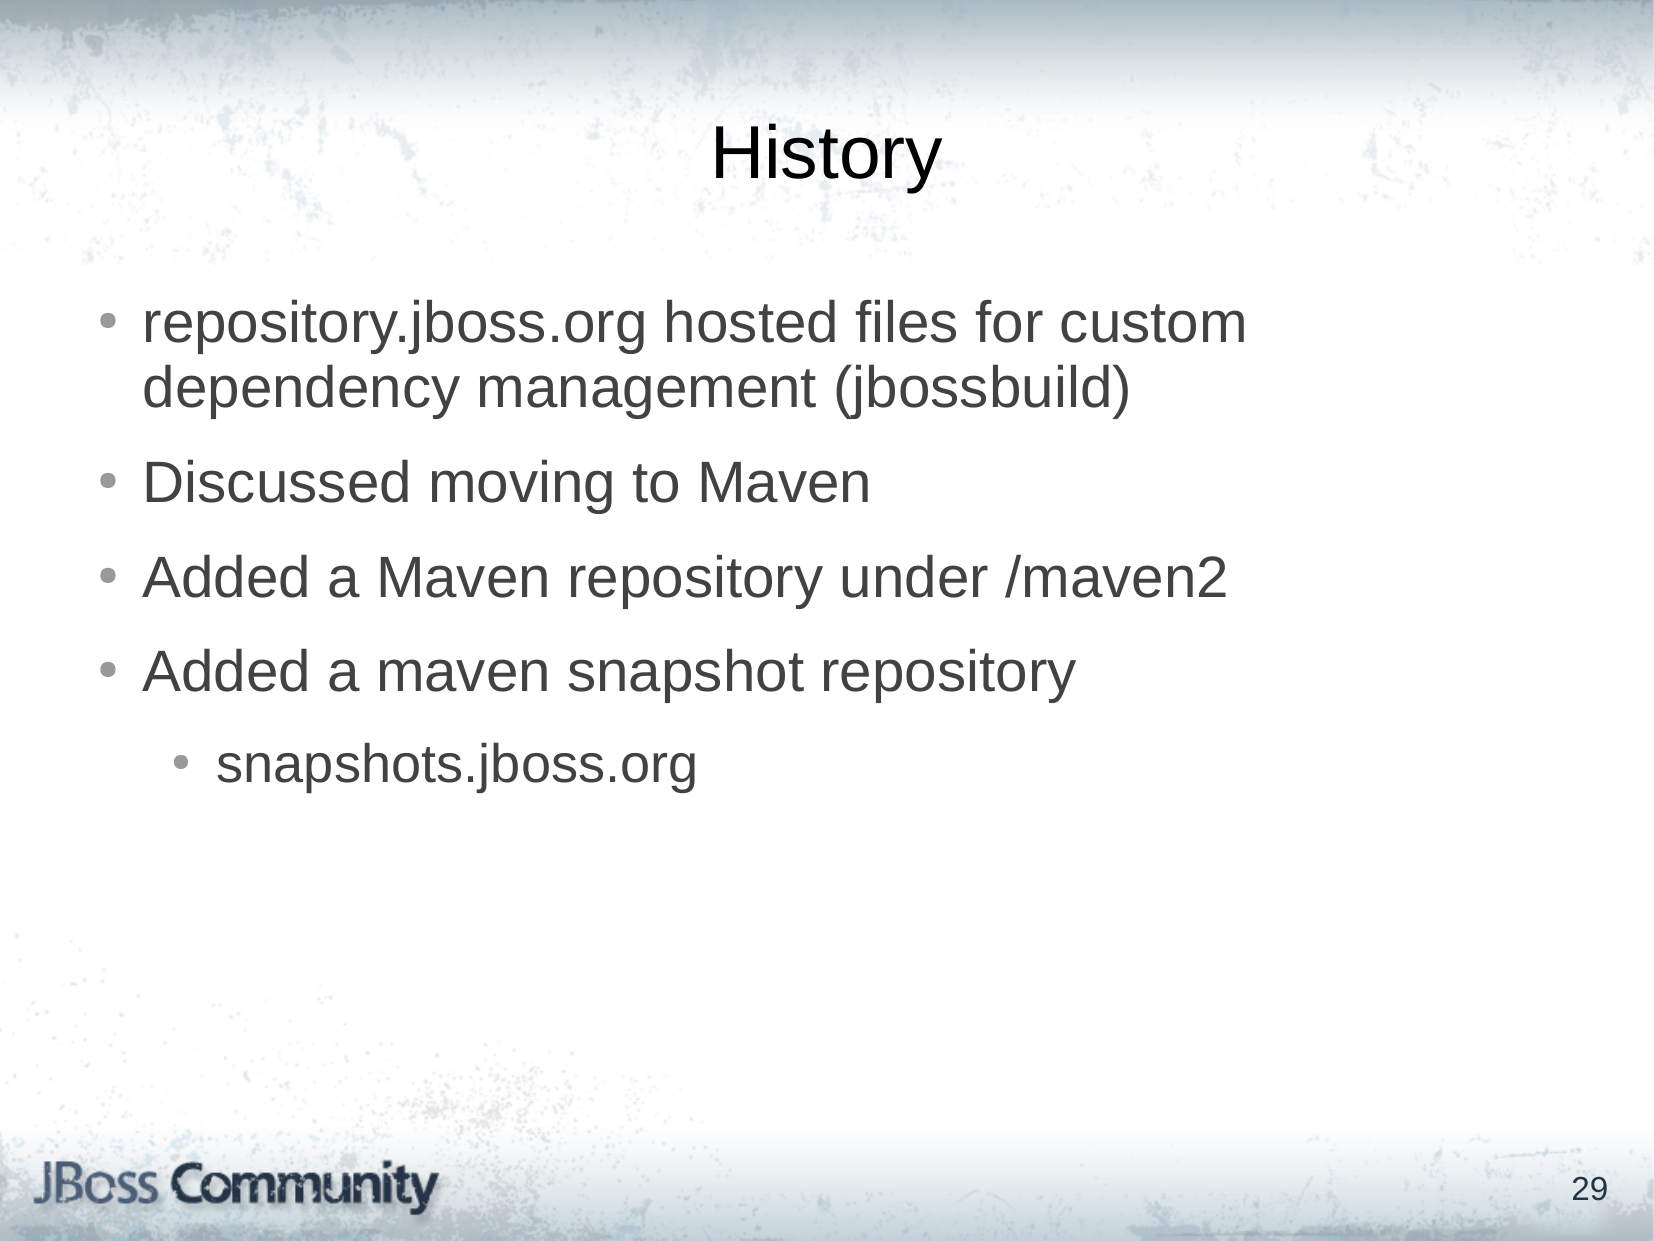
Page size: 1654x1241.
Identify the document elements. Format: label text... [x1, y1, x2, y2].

picture [0, 0, 1654, 1241]
title History [82, 49, 1571, 257]
list repository.jboss.org hosted files for custom dependency management (jbossbuild) Discussed moving to Maven Added a Maven repository under /maven2 Added a maven snapshot repository snapshots.jboss.org [82, 290, 1571, 1109]
